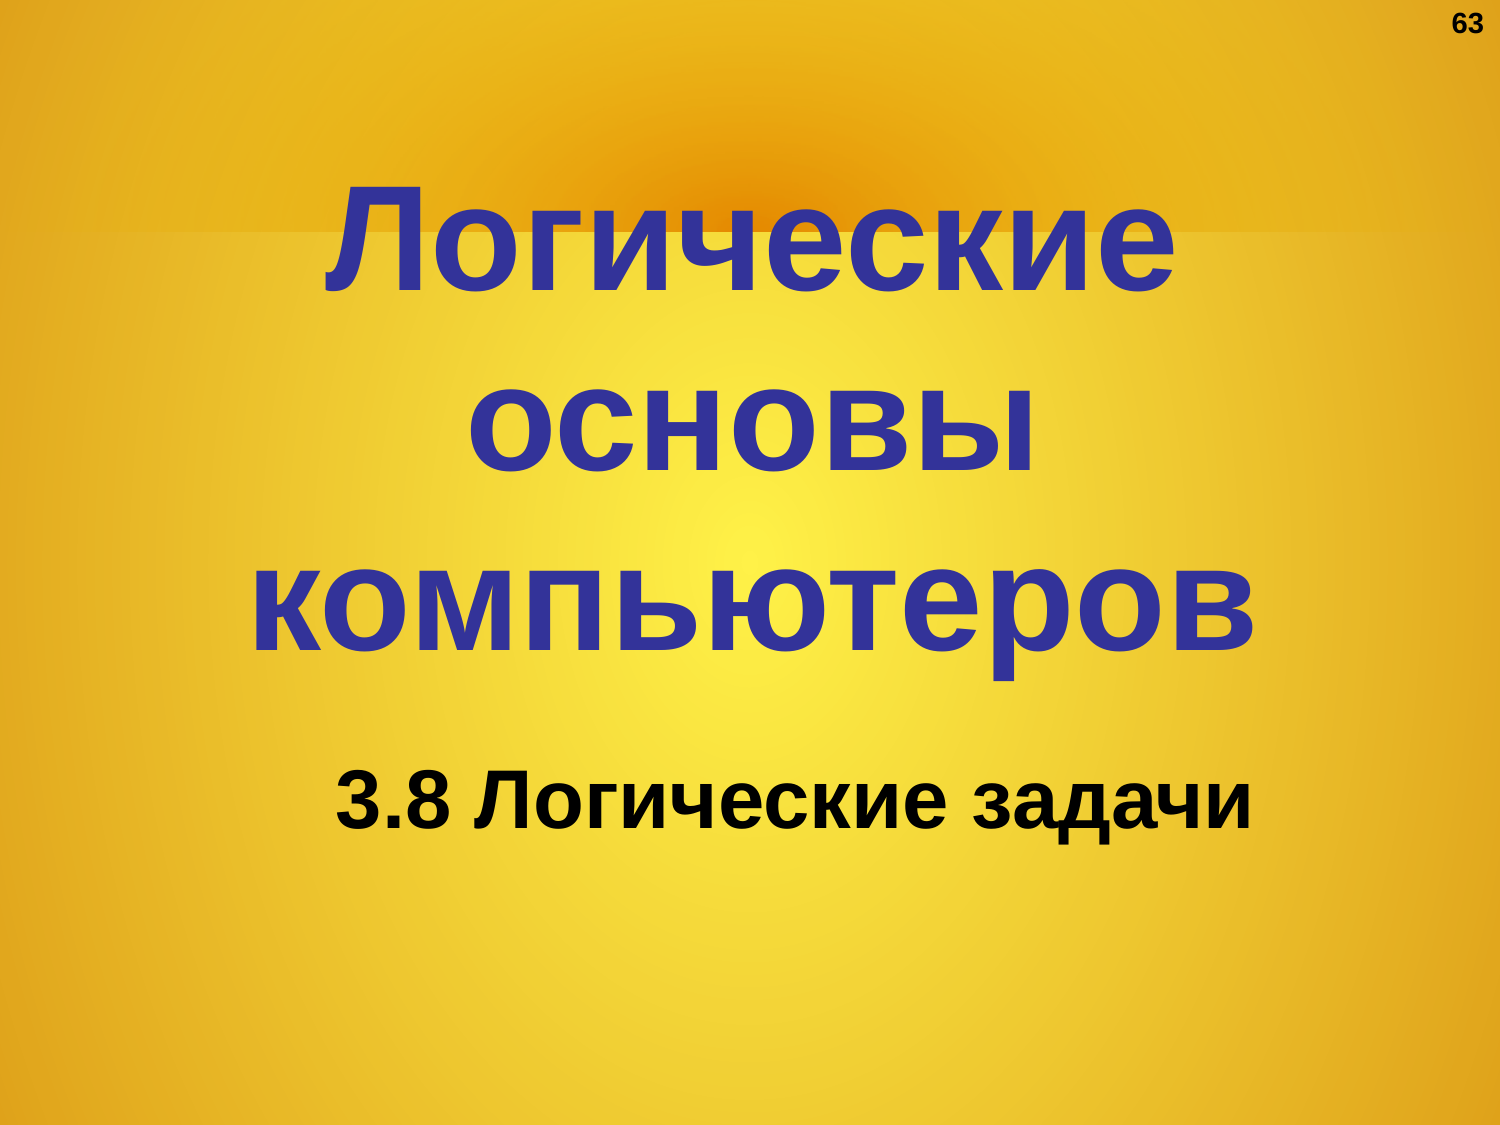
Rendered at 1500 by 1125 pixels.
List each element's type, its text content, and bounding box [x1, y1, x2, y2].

title Логические основы компьютеров [37, 286, 1469, 534]
text_box <номер> [1148, 0, 1499, 75]
subtitle 3.8 Логические задачи [94, 756, 1468, 986]
